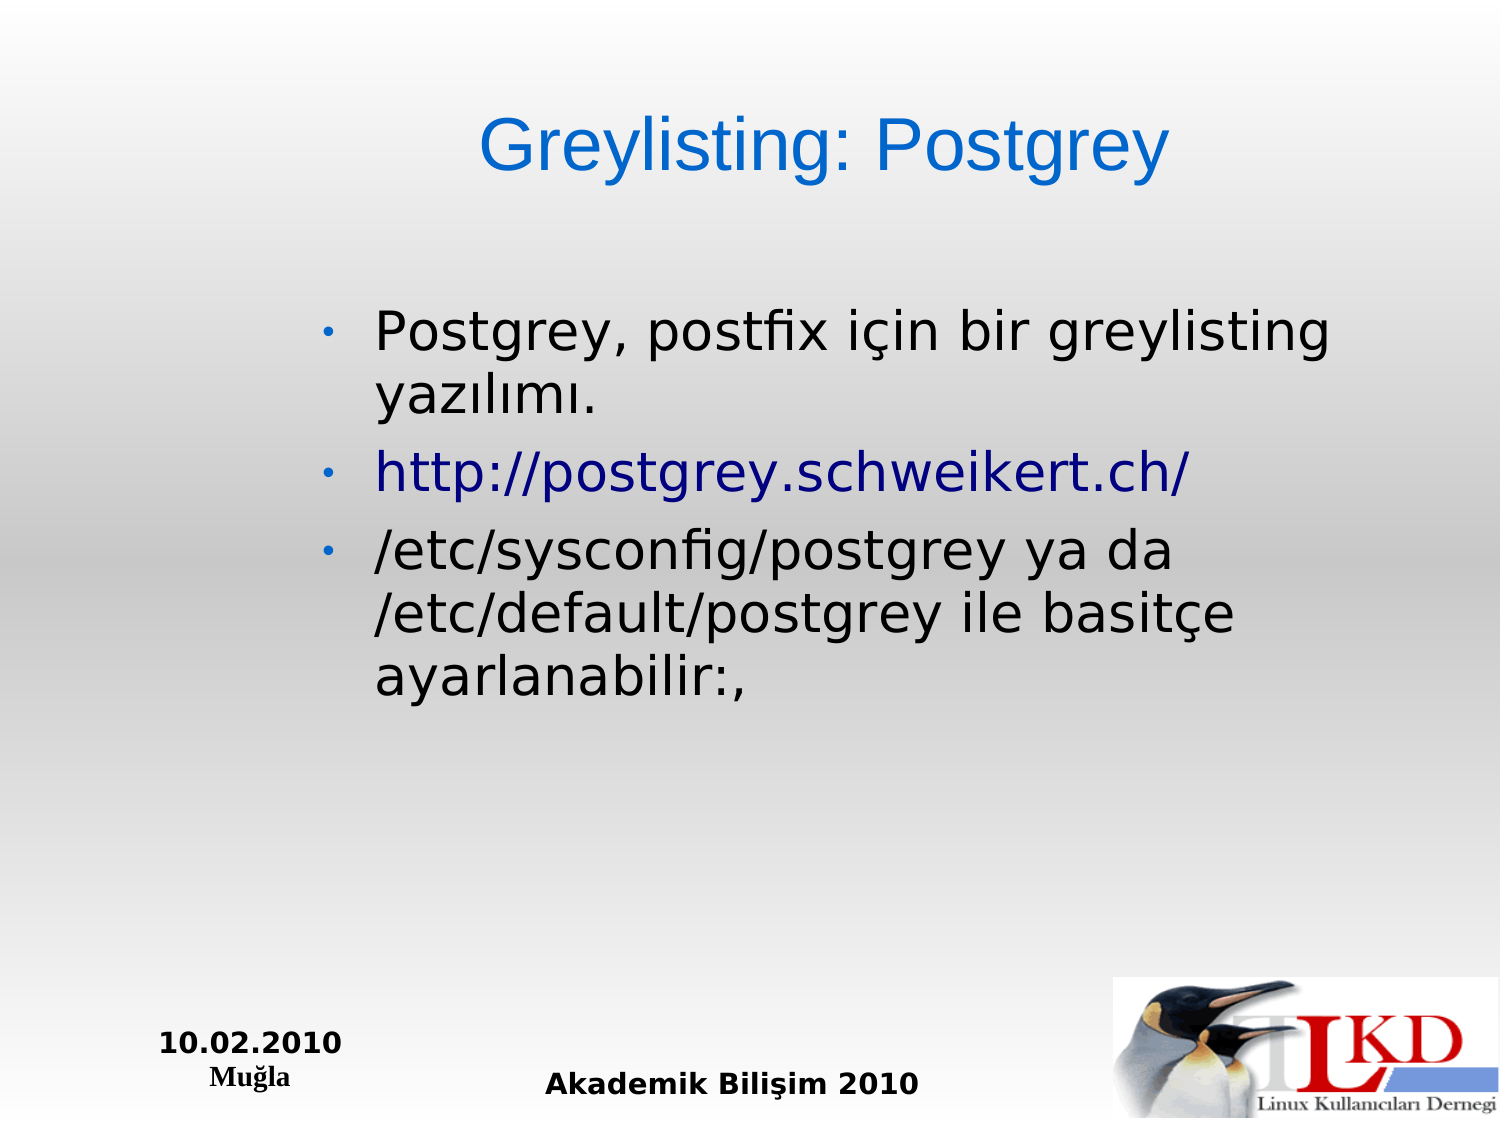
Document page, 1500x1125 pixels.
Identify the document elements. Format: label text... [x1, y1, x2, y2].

picture [1113, 977, 1499, 1118]
list Postgrey, postfix için bir greylisting yazılımı. http://postgrey.schweikert.ch/ /etc/sysconfig/postgrey ya da /etc/default/postgrey ile basitçe ayarlanabilir:, [224, 299, 1425, 975]
title Greylisting: Postgrey [224, 49, 1425, 238]
